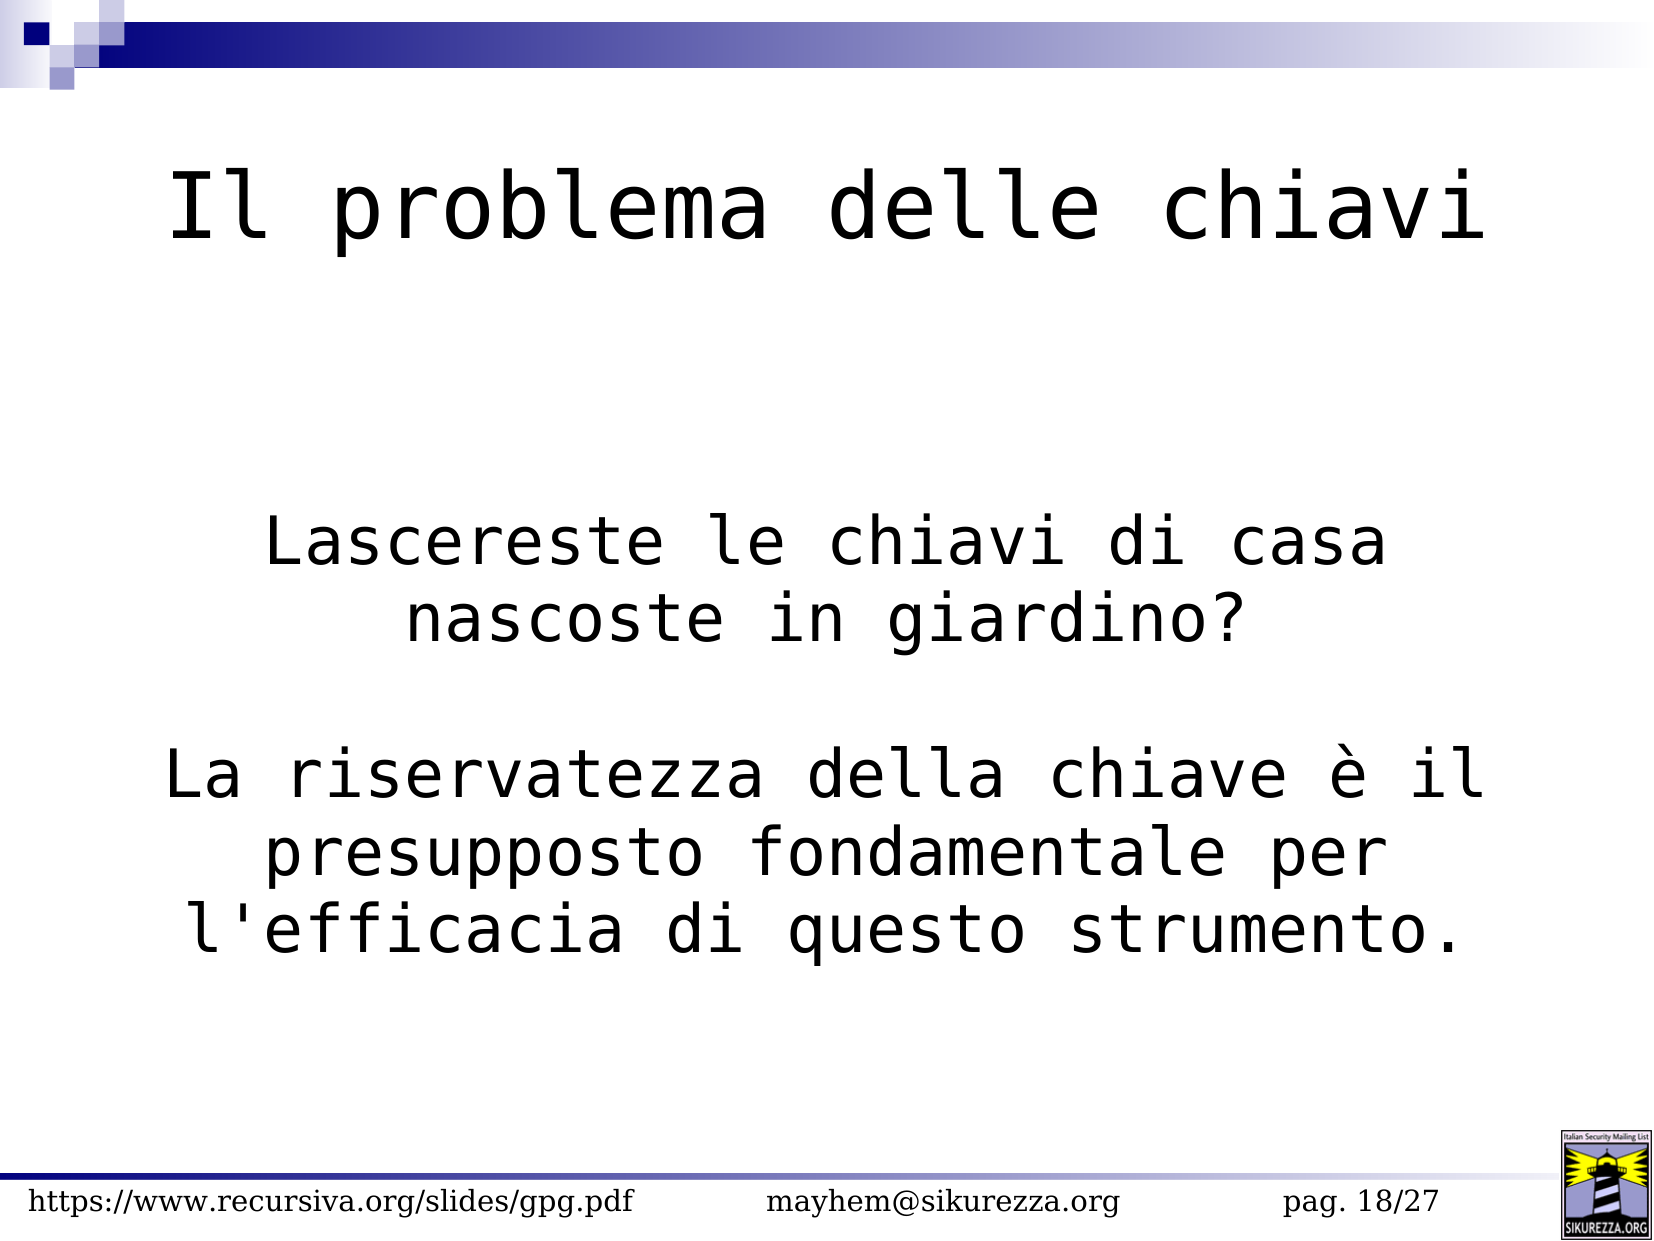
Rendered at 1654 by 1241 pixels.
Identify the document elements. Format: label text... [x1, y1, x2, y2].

subtitle Lascereste le chiavi di casa nascoste in giardino? La riservatezza della chiave è il presupposto fondamentale per l'efficacia di questo strumento. [121, 344, 1534, 1127]
picture [0, 1128, 1654, 1241]
title Il problema delle chiavi [121, 102, 1534, 311]
